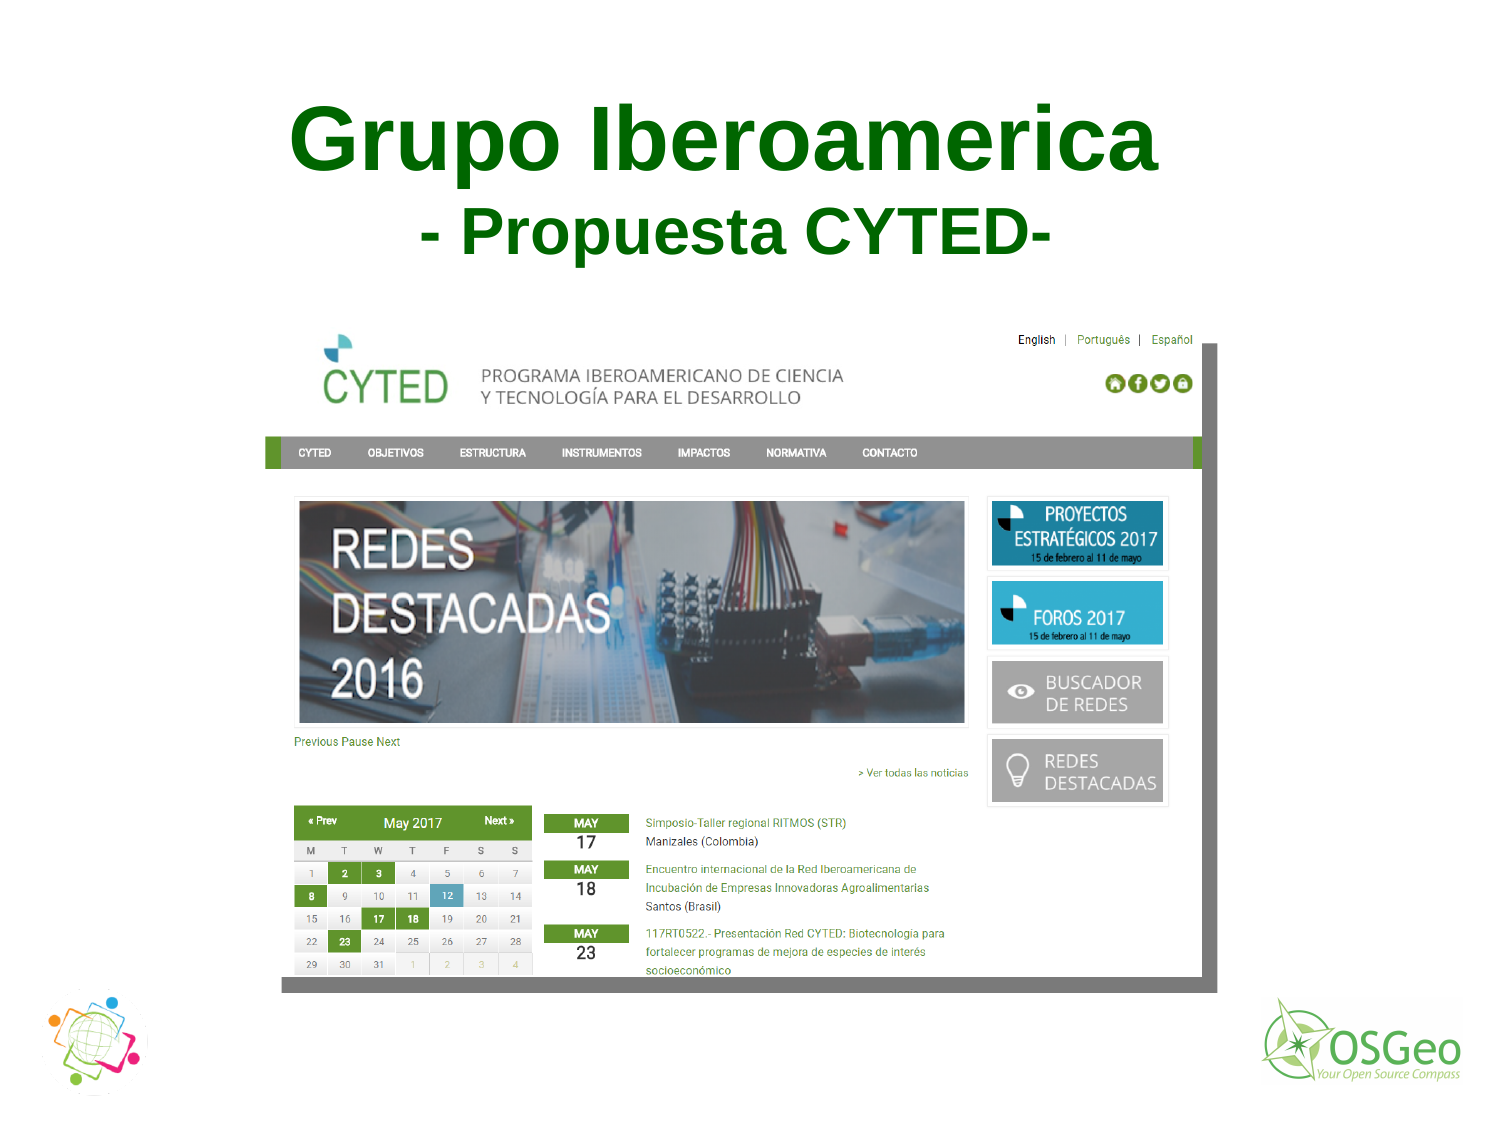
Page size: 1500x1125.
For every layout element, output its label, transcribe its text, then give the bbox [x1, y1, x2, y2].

picture [1261, 997, 1463, 1085]
picture [265, 327, 1218, 993]
picture [40, 987, 148, 1096]
text_box Grupo Iberoamerica - Propuesta CYTED- [61, 70, 1412, 236]
